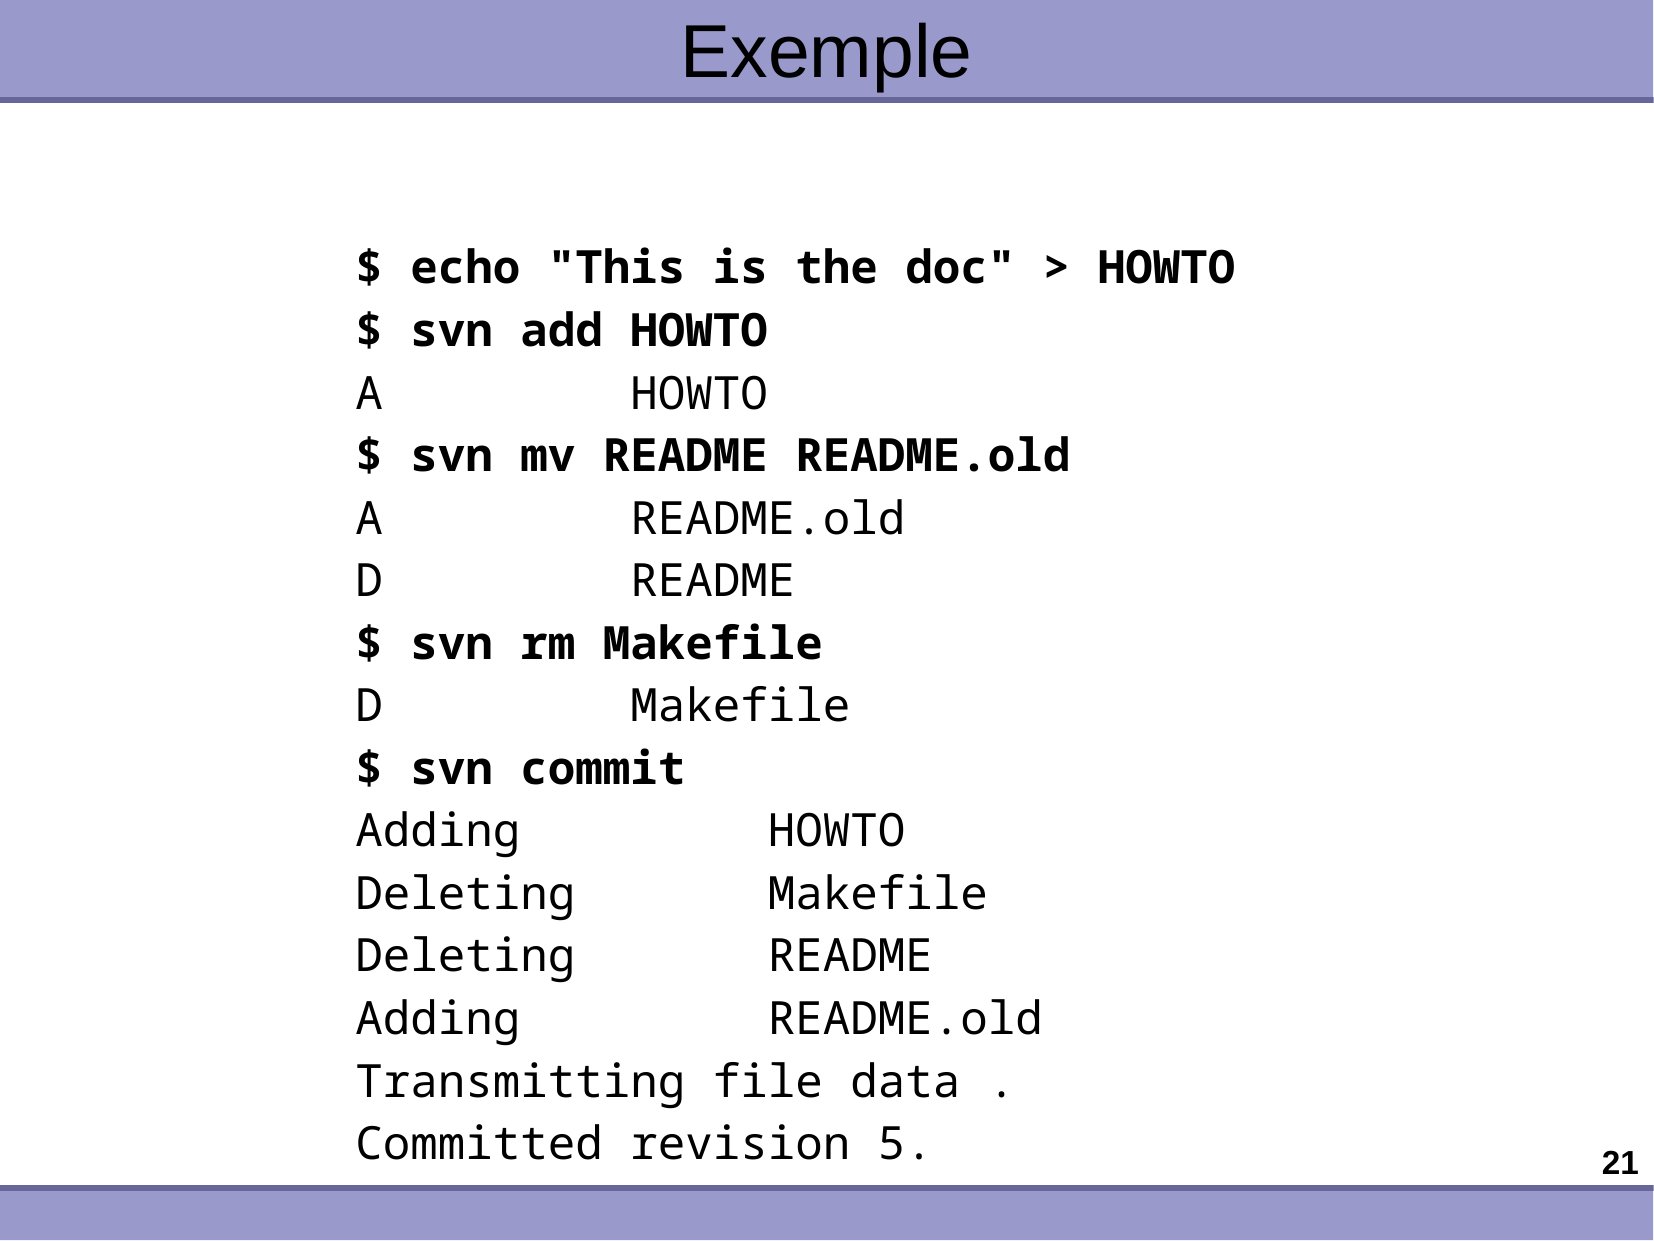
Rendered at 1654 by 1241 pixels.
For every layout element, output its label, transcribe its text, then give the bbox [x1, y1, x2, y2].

title Exemple [0, 4, 1654, 98]
text_box $ echo "This is the doc" > HOWTO $ svn add HOWTO A HOWTO $ svn mv README README.old A README.old D README $ svn rm Makefile D Makefile $ svn commit Adding HOWTO Deleting Makefile Deleting README Adding README.old Transmitting file data . Committed revision 5. [355, 234, 1285, 1041]
